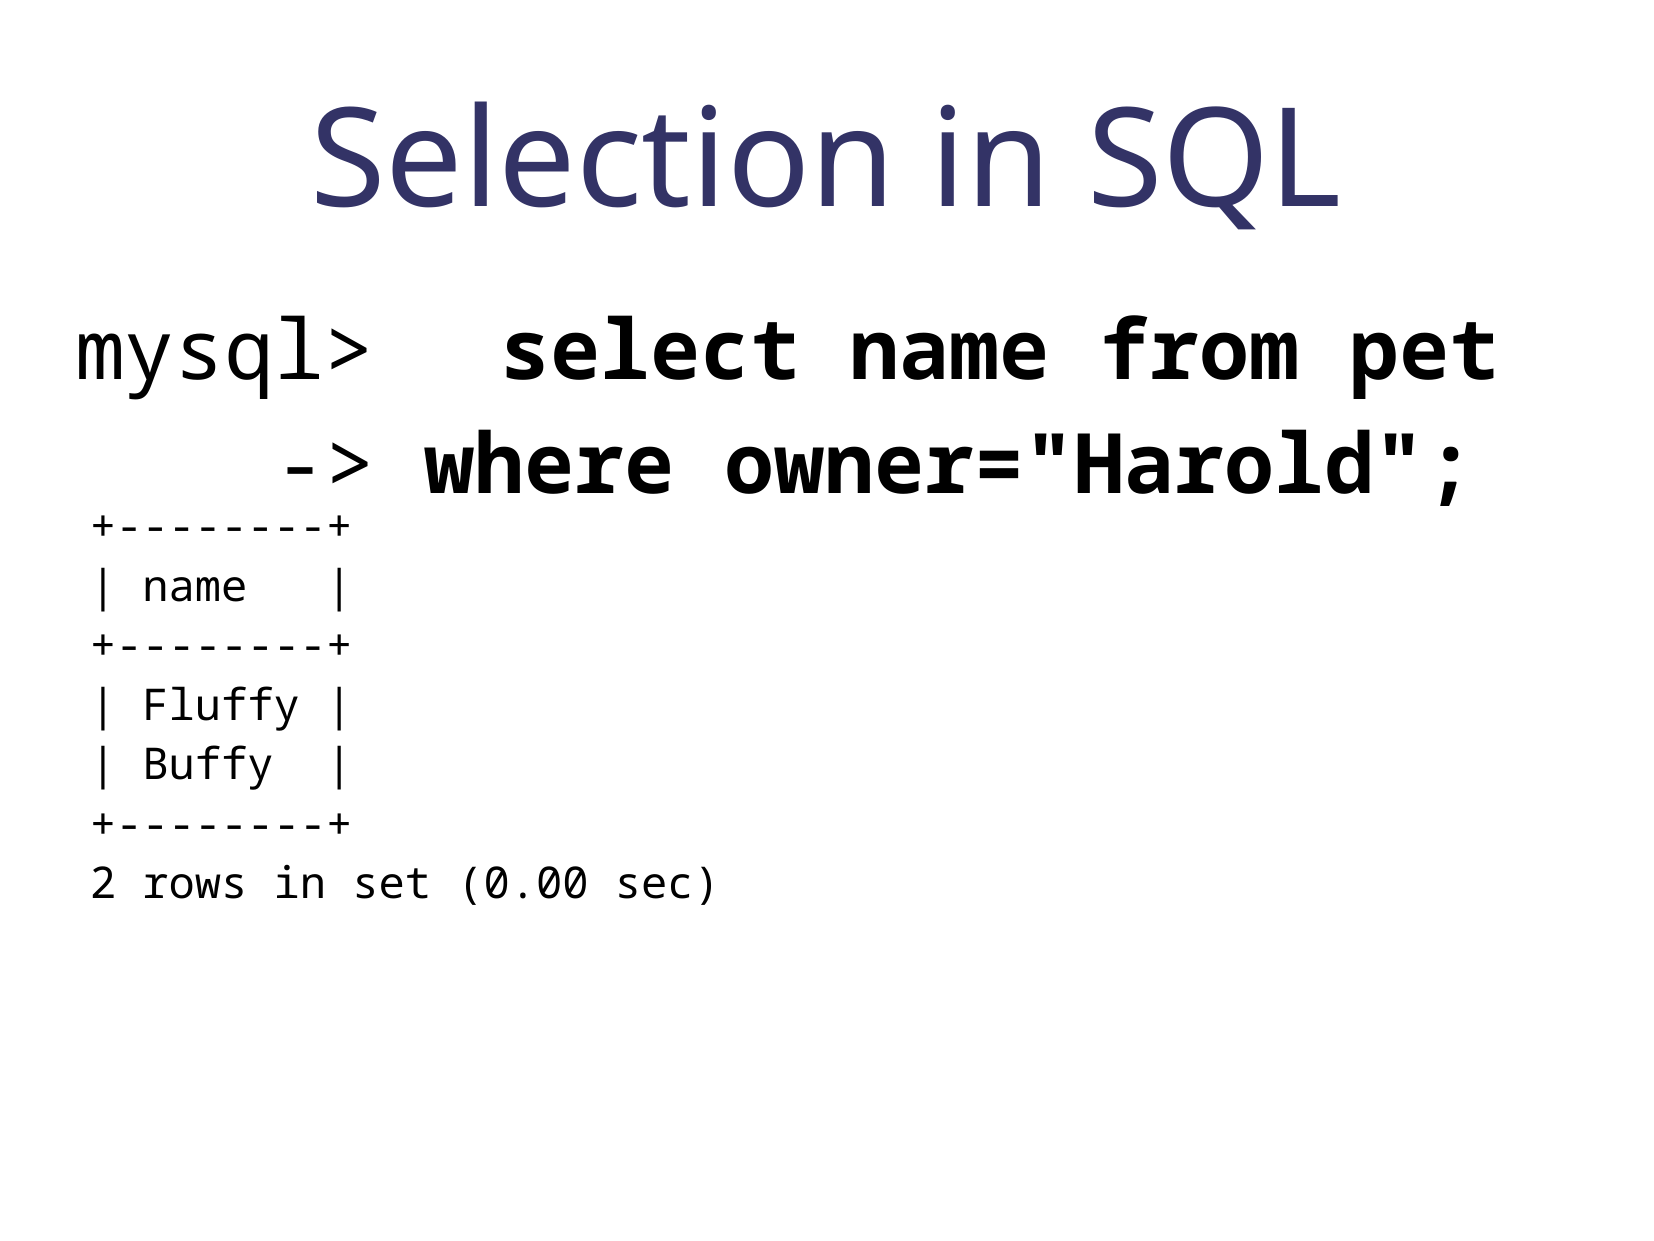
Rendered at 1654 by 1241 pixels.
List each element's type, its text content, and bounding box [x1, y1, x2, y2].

title Selection in SQL [0, 56, 1654, 250]
text_box +--------+ | name | +--------+ | Fluffy | | Buffy | +--------+ 2 rows in set (0.00 sec) [75, 487, 1613, 839]
subtitle mysql> select name from pet -> where owner="Harold"; [75, 290, 1564, 487]
